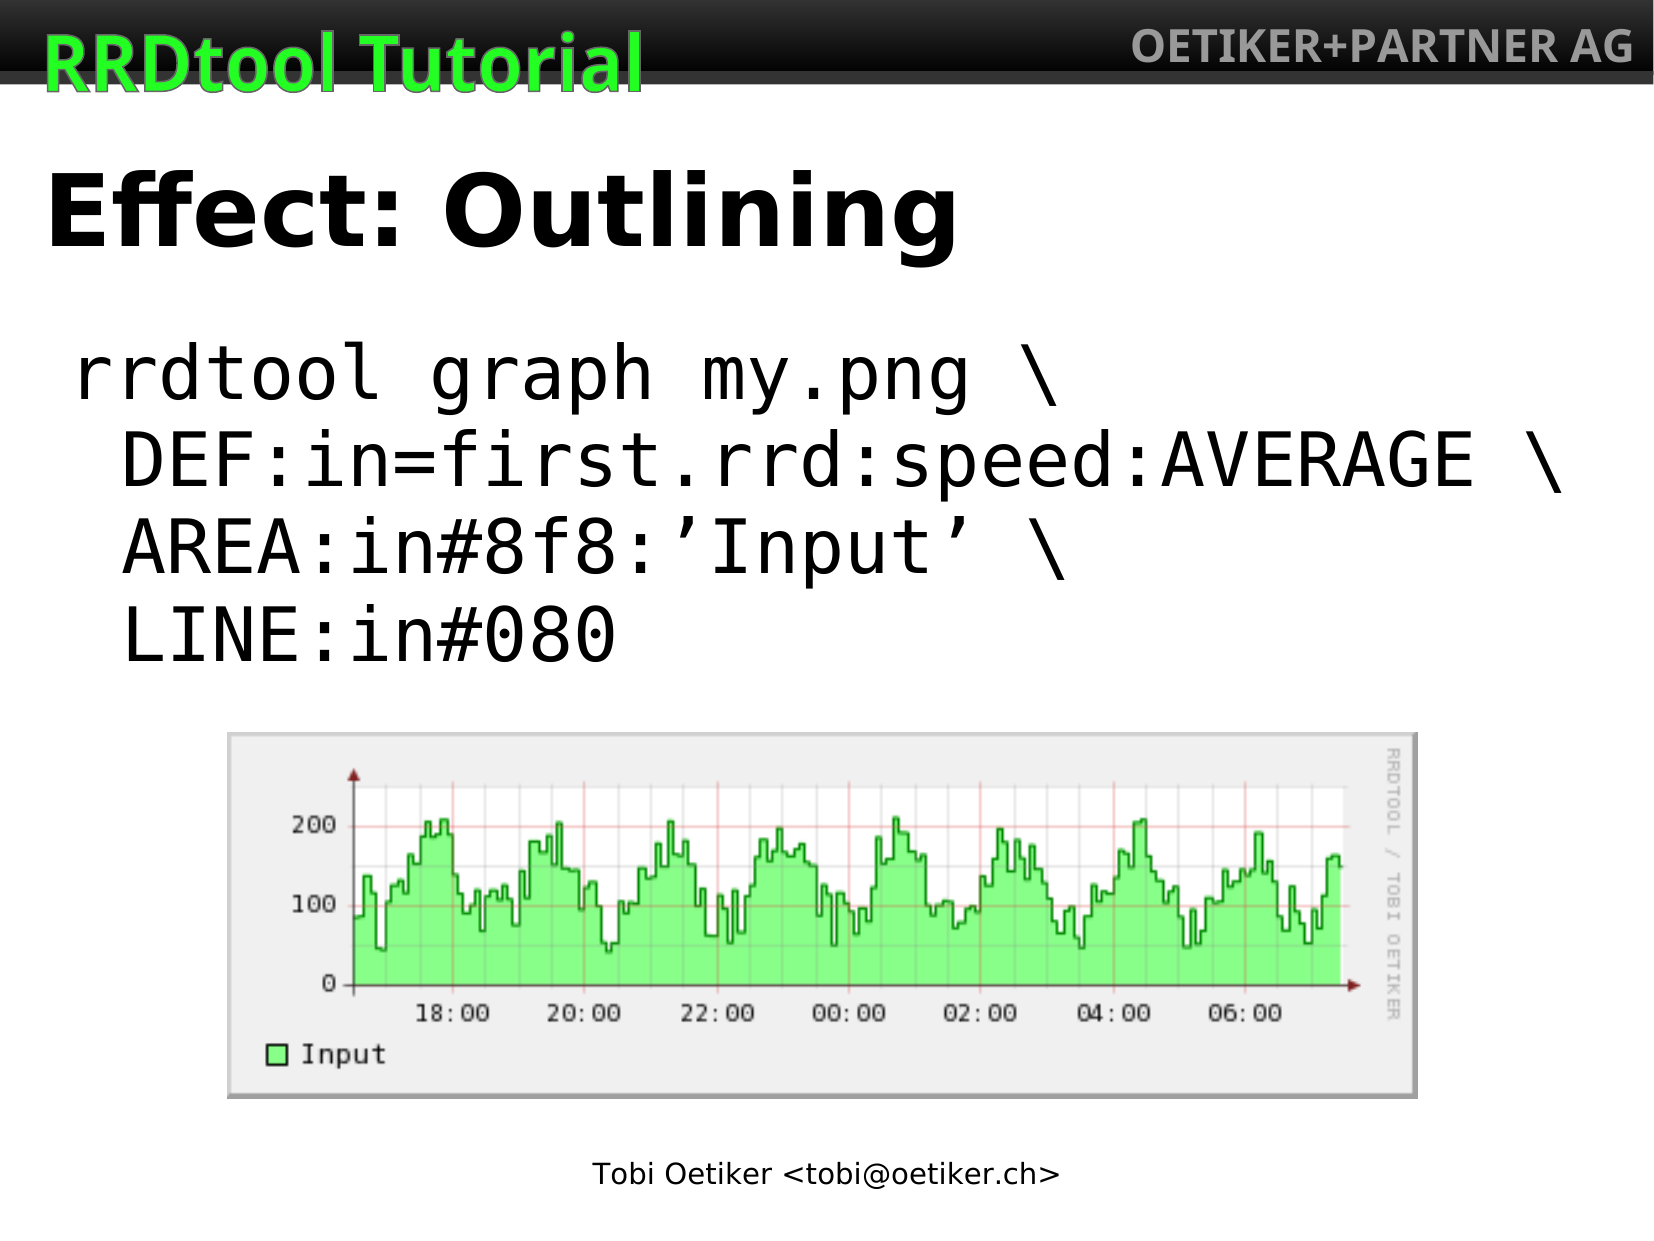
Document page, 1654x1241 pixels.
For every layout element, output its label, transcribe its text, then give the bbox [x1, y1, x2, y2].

list rrdtool graph my.png \ DEF:in=first.rrd:speed:AVERAGE \ AREA:in#8f8:’Input’ \ LINE:in#080 [50, 329, 1571, 1099]
title Effect: Outlining [43, 137, 1582, 287]
picture [227, 732, 1418, 1099]
